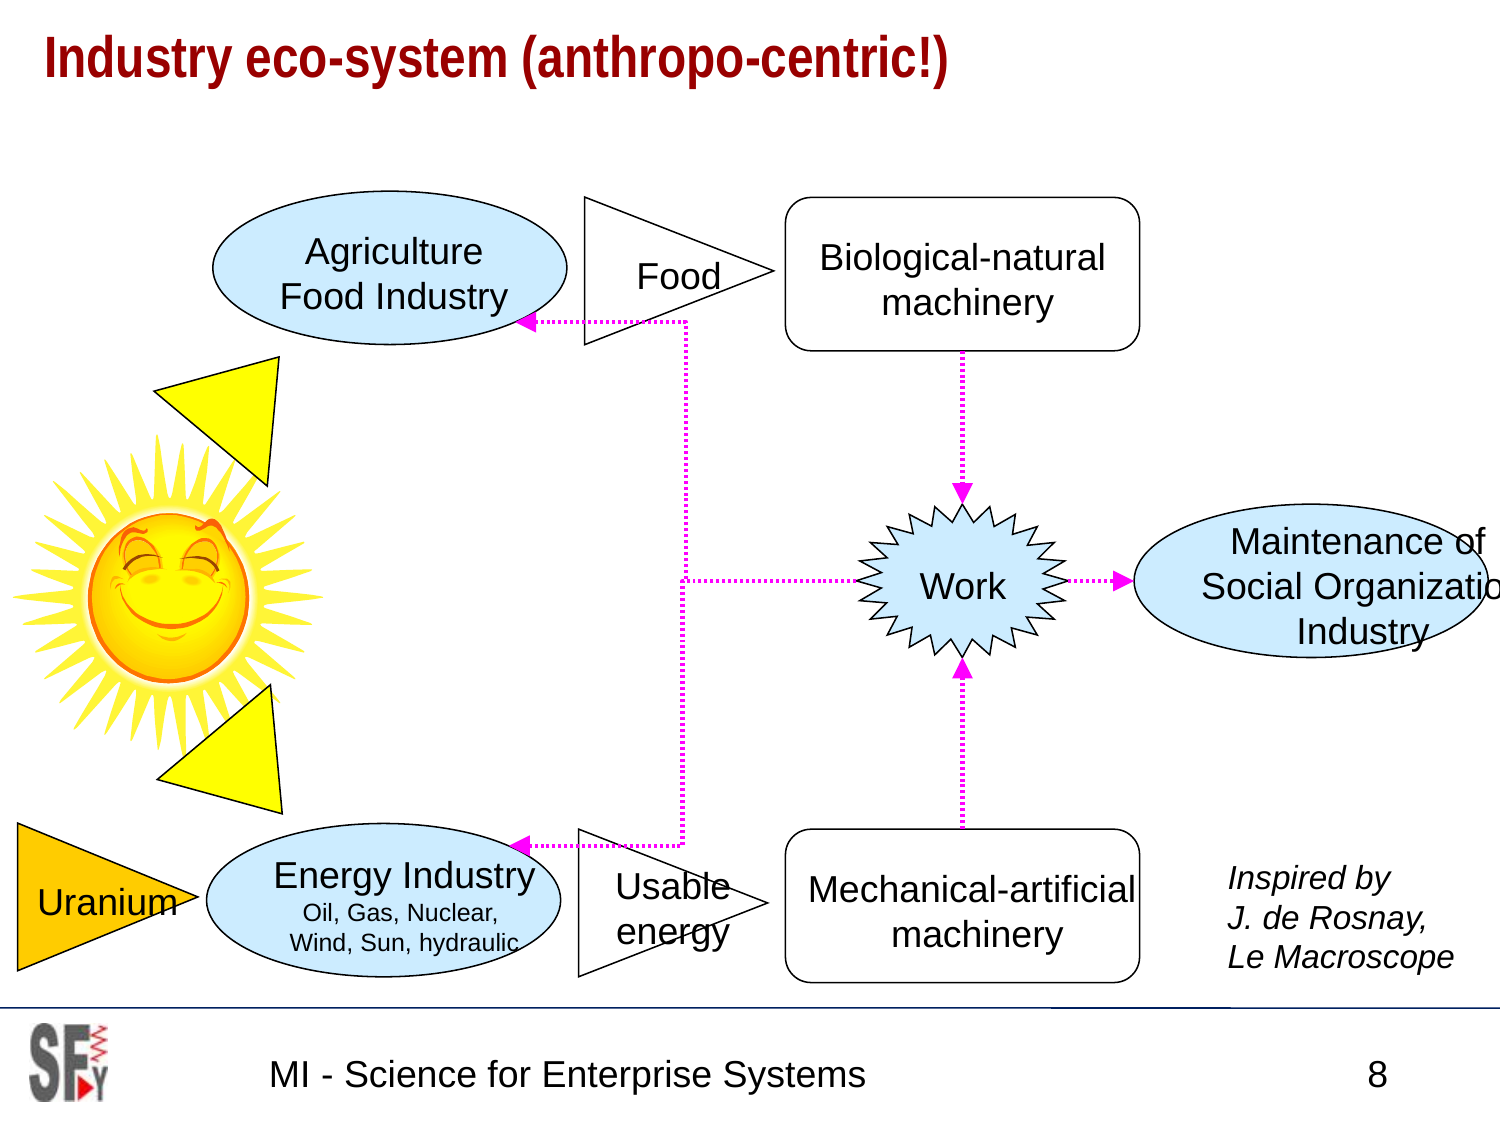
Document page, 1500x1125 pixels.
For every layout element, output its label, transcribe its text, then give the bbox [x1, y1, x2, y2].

text_box Work [856, 504, 1068, 658]
text_box [157, 684, 283, 814]
picture [29, 1023, 108, 1102]
text_box Energy Industry Oil, Gas, Nuclear, Wind, Sun, hydraulic [206, 823, 561, 977]
footer MI - Science for Enterprise Systems [253, 1034, 1336, 1103]
picture [11, 433, 325, 765]
text_box Maintenance of Social Organization Industry [1134, 504, 1489, 658]
text_box Mechanical-artificial machinery [785, 829, 1140, 983]
title Industry eco-system (anthropo-centric!) [29, 12, 1471, 138]
text_box Inspired by J. de Rosnay, Le Macroscope [1212, 840, 1471, 984]
text_box Biological-natural machinery [785, 197, 1140, 351]
text_box Uranium [17, 823, 198, 971]
slide_number <numéro> [1352, 1034, 1490, 1103]
text_box Food [584, 197, 774, 345]
text_box Agriculture Food Industry [212, 191, 567, 345]
text_box [154, 356, 280, 487]
text_box Usable energy [578, 829, 768, 977]
